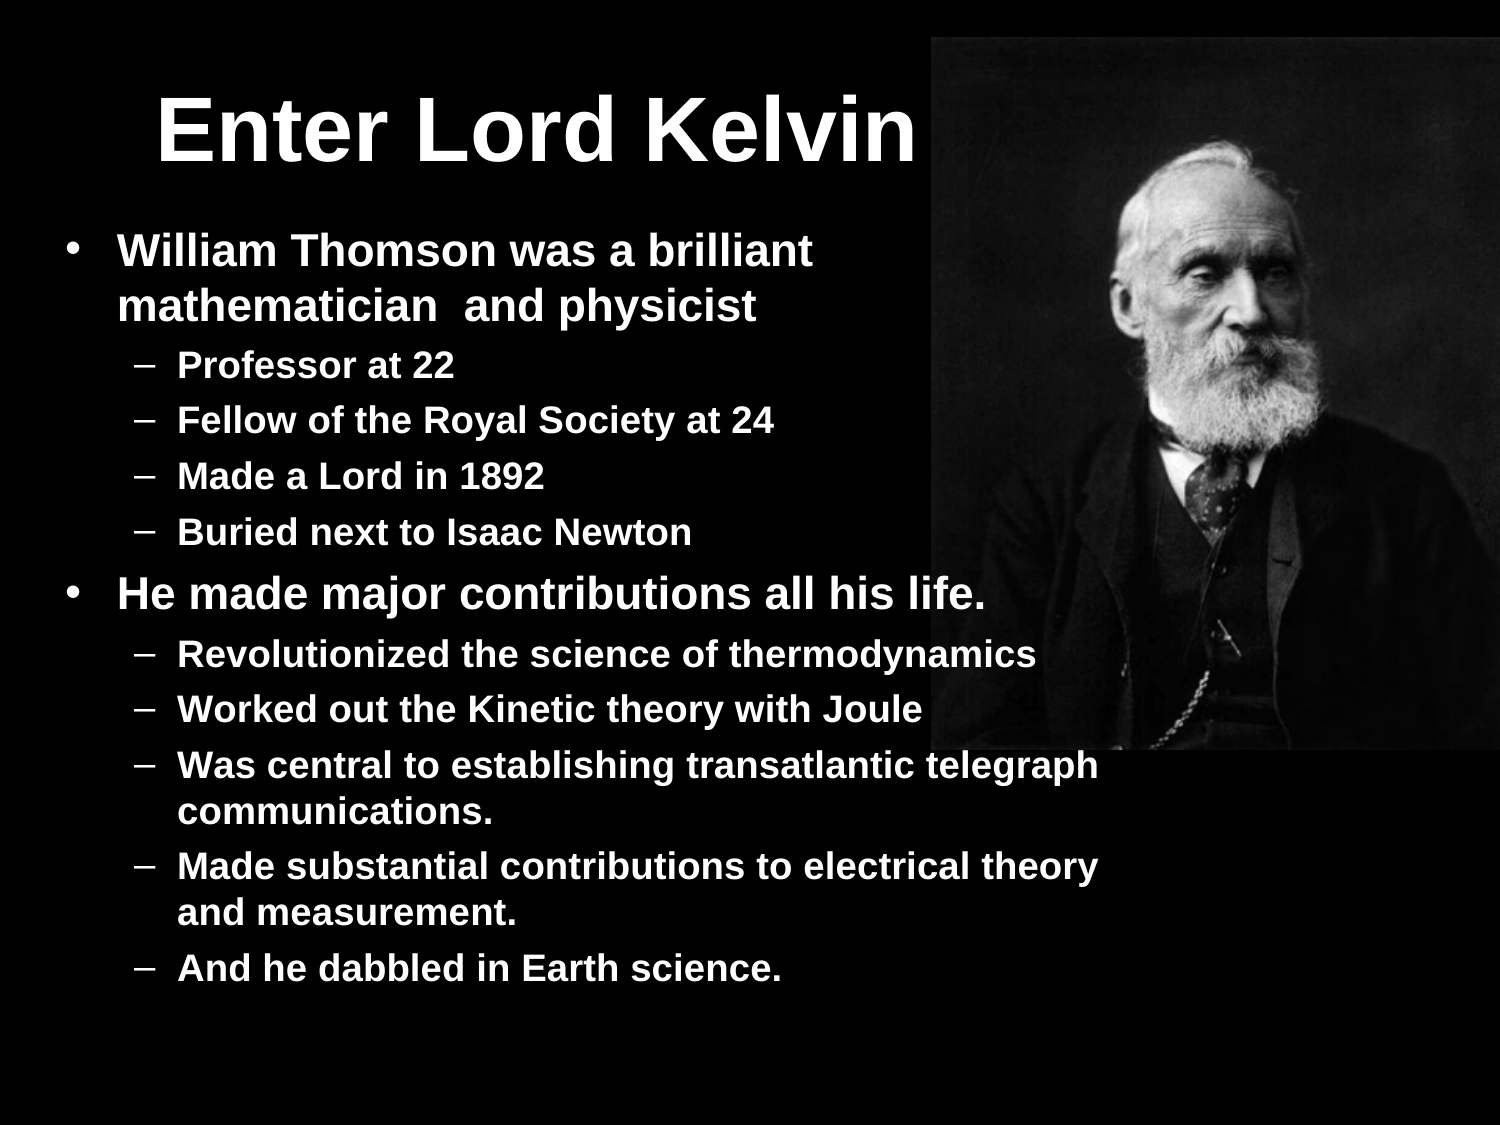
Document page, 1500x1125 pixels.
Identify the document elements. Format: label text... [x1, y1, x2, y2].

title Enter Lord Kelvin [50, 50, 1026, 201]
list William Thomson was a brilliant mathematician and physicist Professor at 22 Fellow of the Royal Society at 24 Made a Lord in 1892 Buried next to Isaac Newton He made major contributions all his life. Revolutionized the science of thermodynamics Worked out the Kinetic theory with Joule Was central to establishing transatlantic telegraph communications. Made substantial contributions to electrical theory and measurement. And he dabbled in Earth science. [50, 212, 1163, 1000]
picture [931, 37, 1500, 751]
